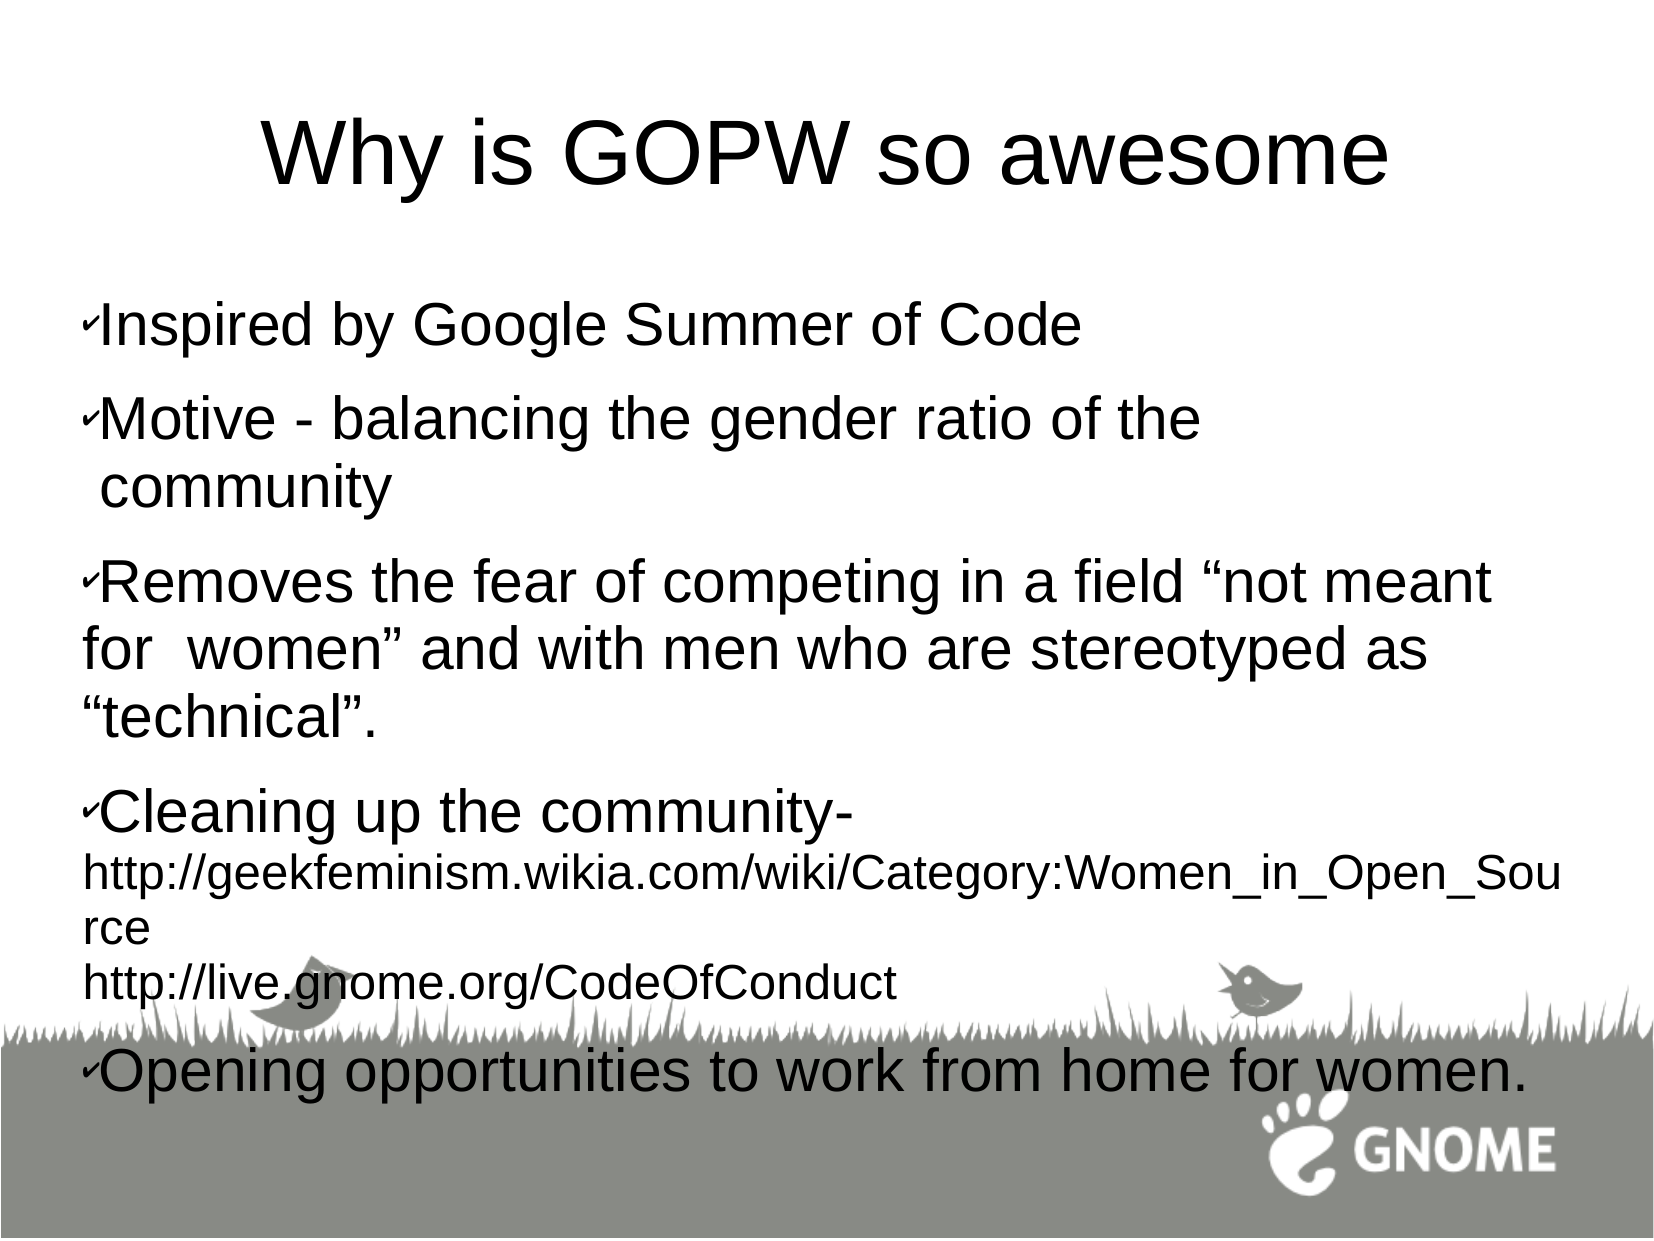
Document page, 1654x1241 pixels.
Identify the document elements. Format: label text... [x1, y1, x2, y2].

list Inspired by Google Summer of Code Motive - balancing the gender ratio of the community Removes the fear of competing in a field “not meant for women” and with men who are stereotyped as “technical”. Cleaning up the community- http://geekfeminism.wikia.com/wiki/Category:Women_in_Open_Source http://live.gnome.org/CodeOfConduct Opening opportunities to work from home for women. [82, 290, 1571, 1109]
picture [1, 0, 1654, 1238]
